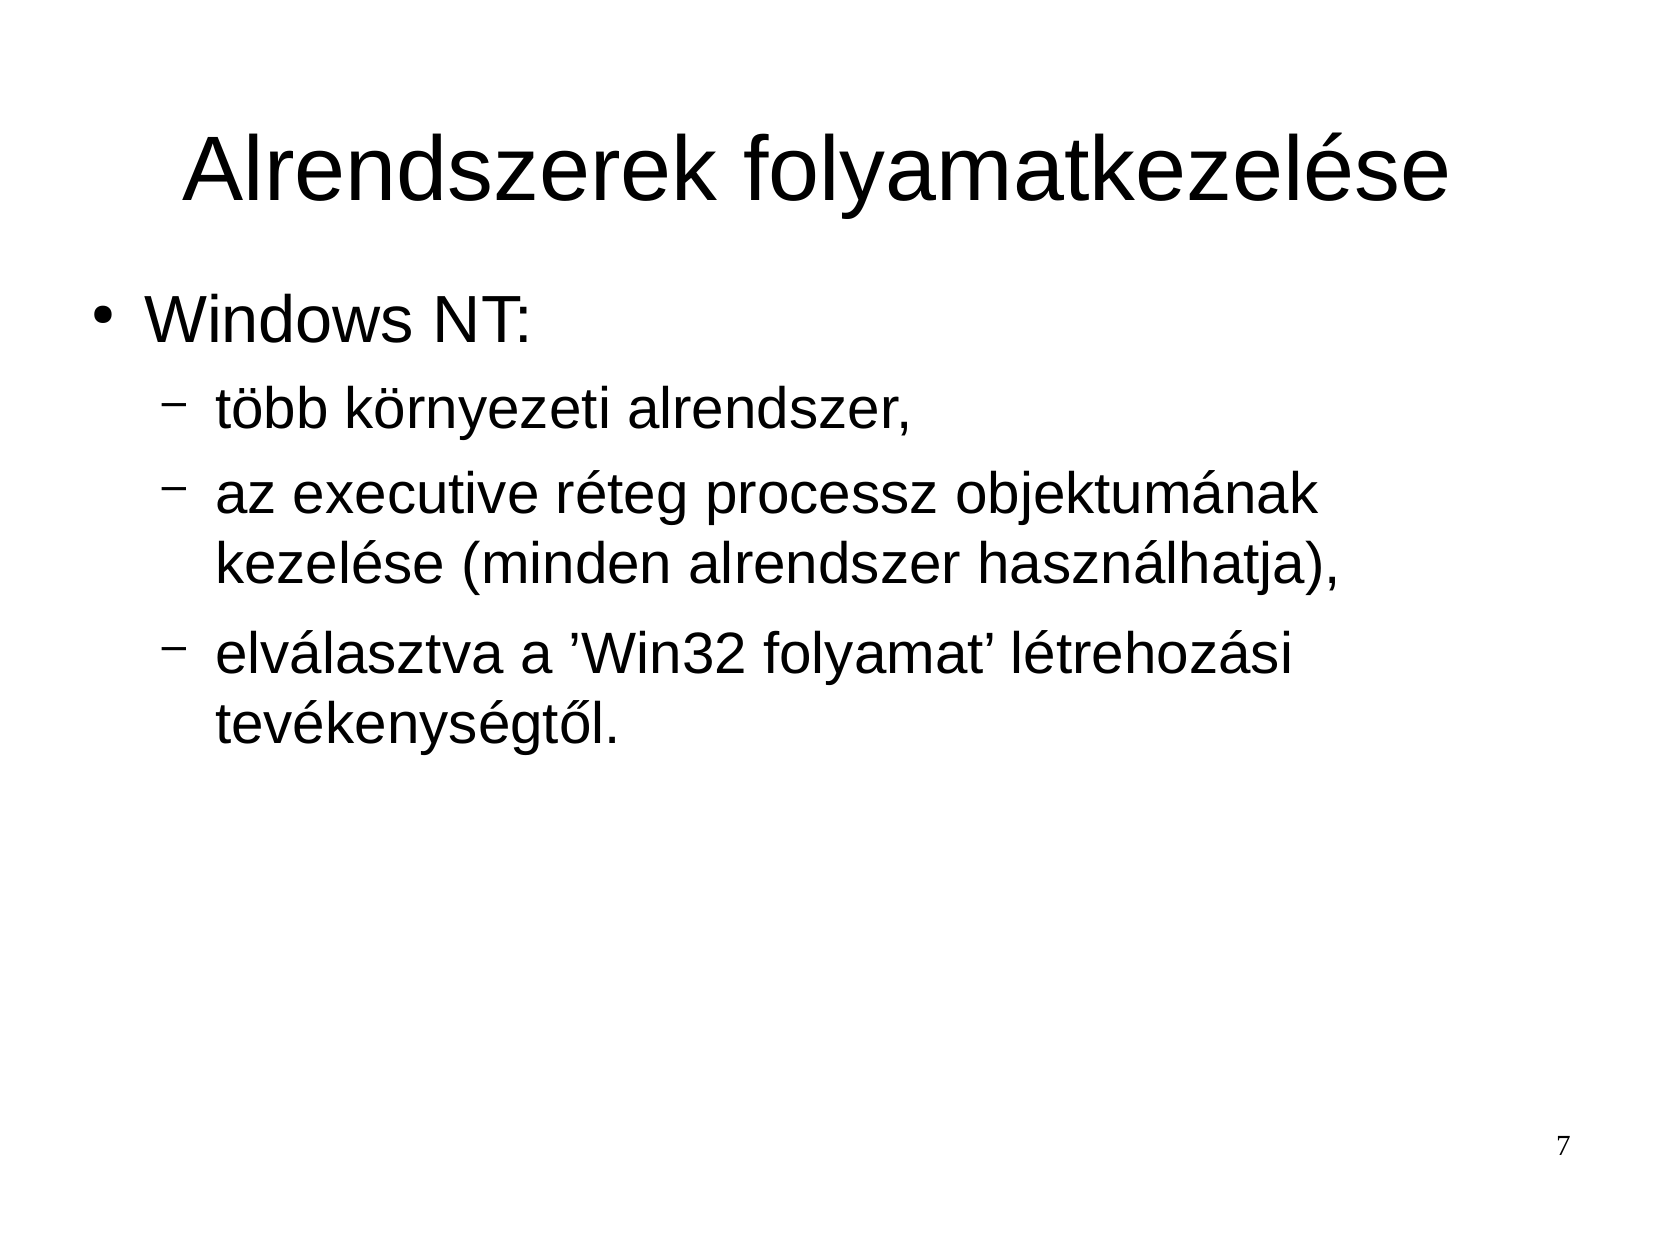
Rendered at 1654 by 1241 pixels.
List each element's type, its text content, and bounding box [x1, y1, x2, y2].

list Windows NT: több környezeti alrendszer, az executive réteg processz objektumának kezelése (minden alrendszer használhatja), elválasztva a ’Win32 folyamat’ létrehozási tevékenységtől. [58, 268, 1556, 1013]
title Alrendszerek folyamatkezelése [71, 60, 1530, 267]
